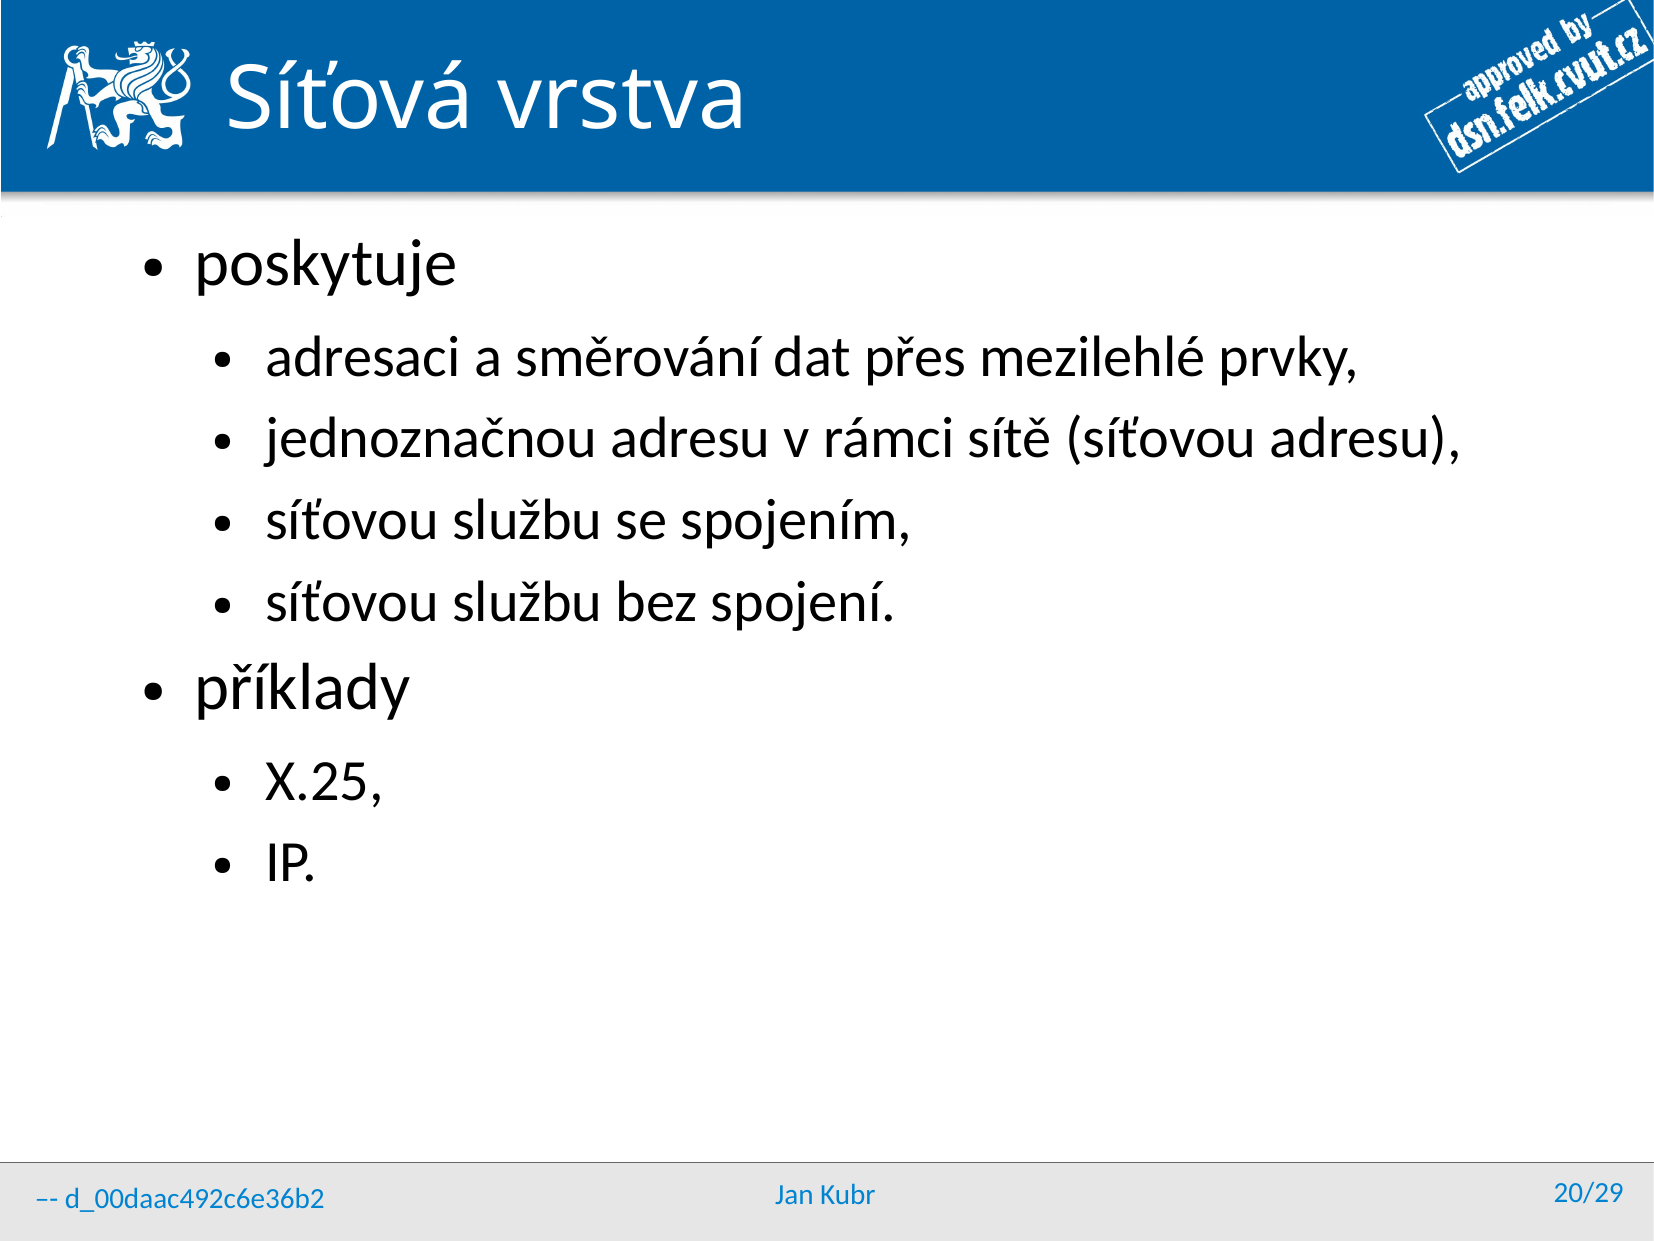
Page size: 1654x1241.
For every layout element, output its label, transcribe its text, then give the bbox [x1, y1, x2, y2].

list poskytuje adresaci a směrování dat přes mezilehlé prvky, jednoznačnou adresu v rámci sítě (síťovou adresu), síťovou službu se spojením, síťovou službu bez spojení. příklady X.25, IP. [123, 235, 1536, 1063]
picture [1, 0, 1654, 217]
title Síťová vrstva [225, 0, 1426, 188]
